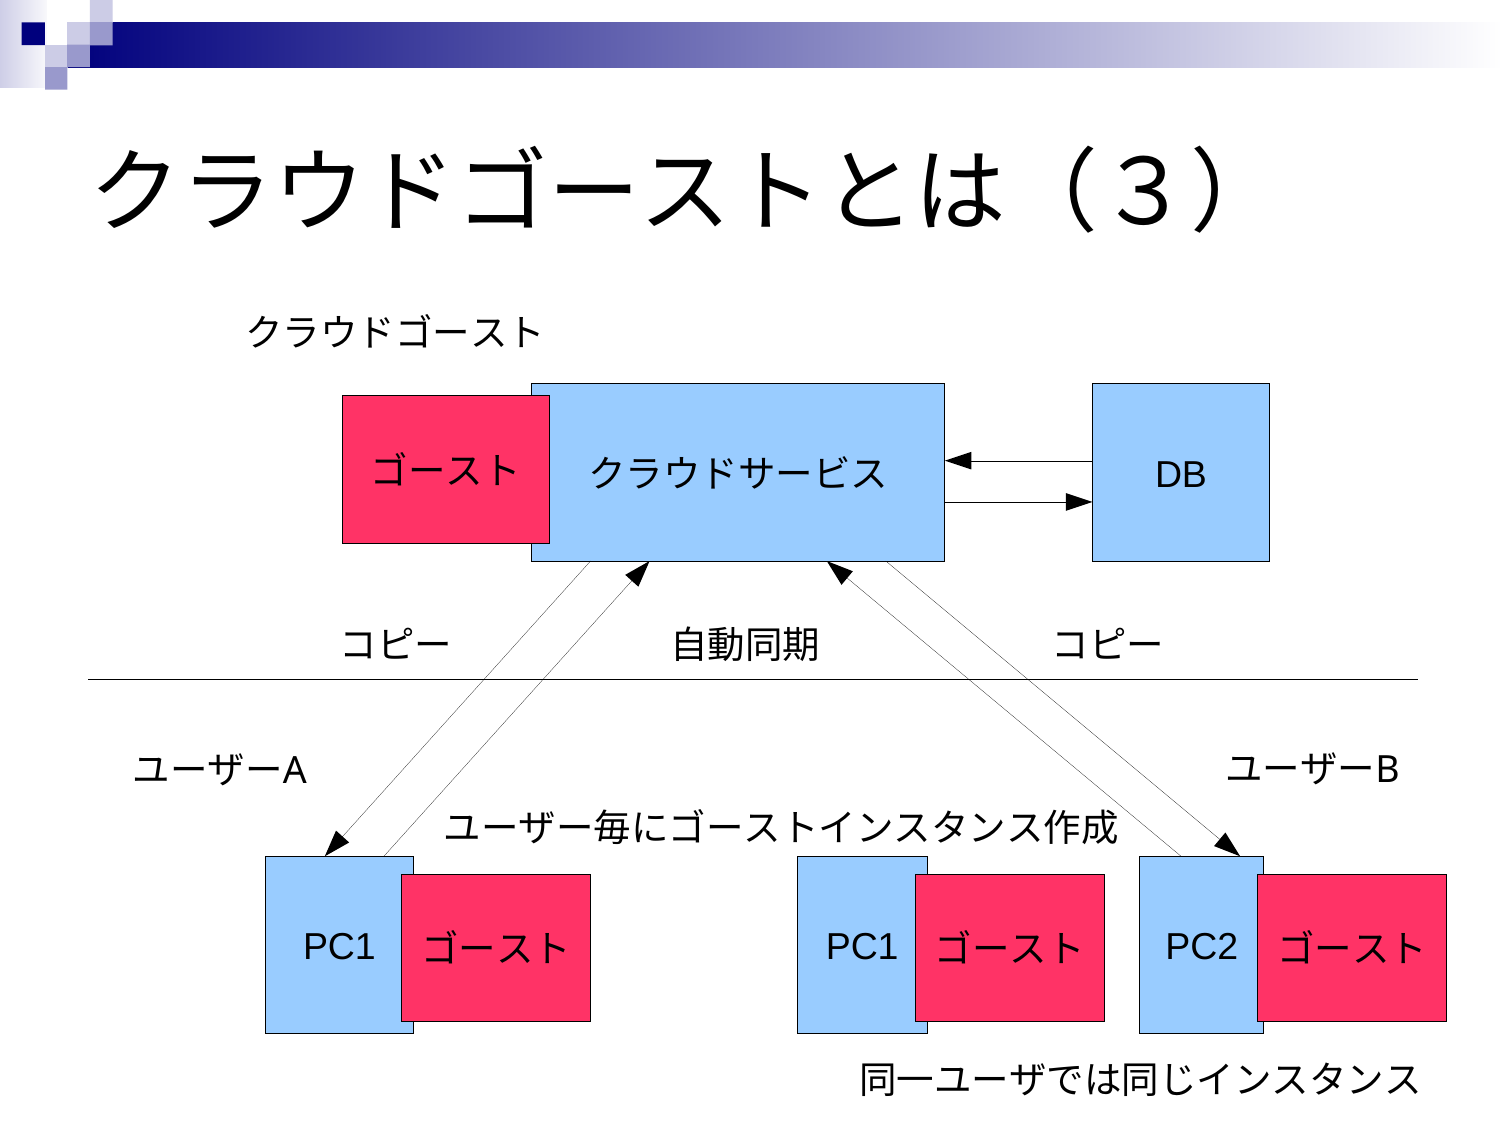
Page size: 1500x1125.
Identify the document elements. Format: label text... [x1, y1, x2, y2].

text_box クラウドゴースト [230, 301, 560, 362]
text_box ゴースト [401, 874, 591, 1022]
text_box PC2 [1139, 856, 1264, 1034]
text_box PC1 [797, 857, 928, 1034]
text_box クラウドサービス [531, 383, 945, 562]
text_box ゴースト [342, 395, 550, 544]
text_box 自動同期 [655, 614, 836, 674]
text_box ユーザー毎にゴーストインスタンス作成 [428, 796, 1134, 857]
text_box DB [1092, 383, 1270, 562]
text_box 同一ユーザでは同じインスタンス [844, 1048, 1437, 1109]
text_box ゴースト [915, 874, 1105, 1022]
text_box コピー [1037, 613, 1180, 674]
text_box ゴースト [1257, 874, 1447, 1022]
title クラウドゴーストとは（３） [75, 62, 1426, 313]
text_box コピー [324, 614, 467, 674]
text_box PC1 [265, 856, 414, 1034]
text_box ユーザーA [118, 738, 329, 799]
text_box ユーザーB [1210, 737, 1419, 798]
